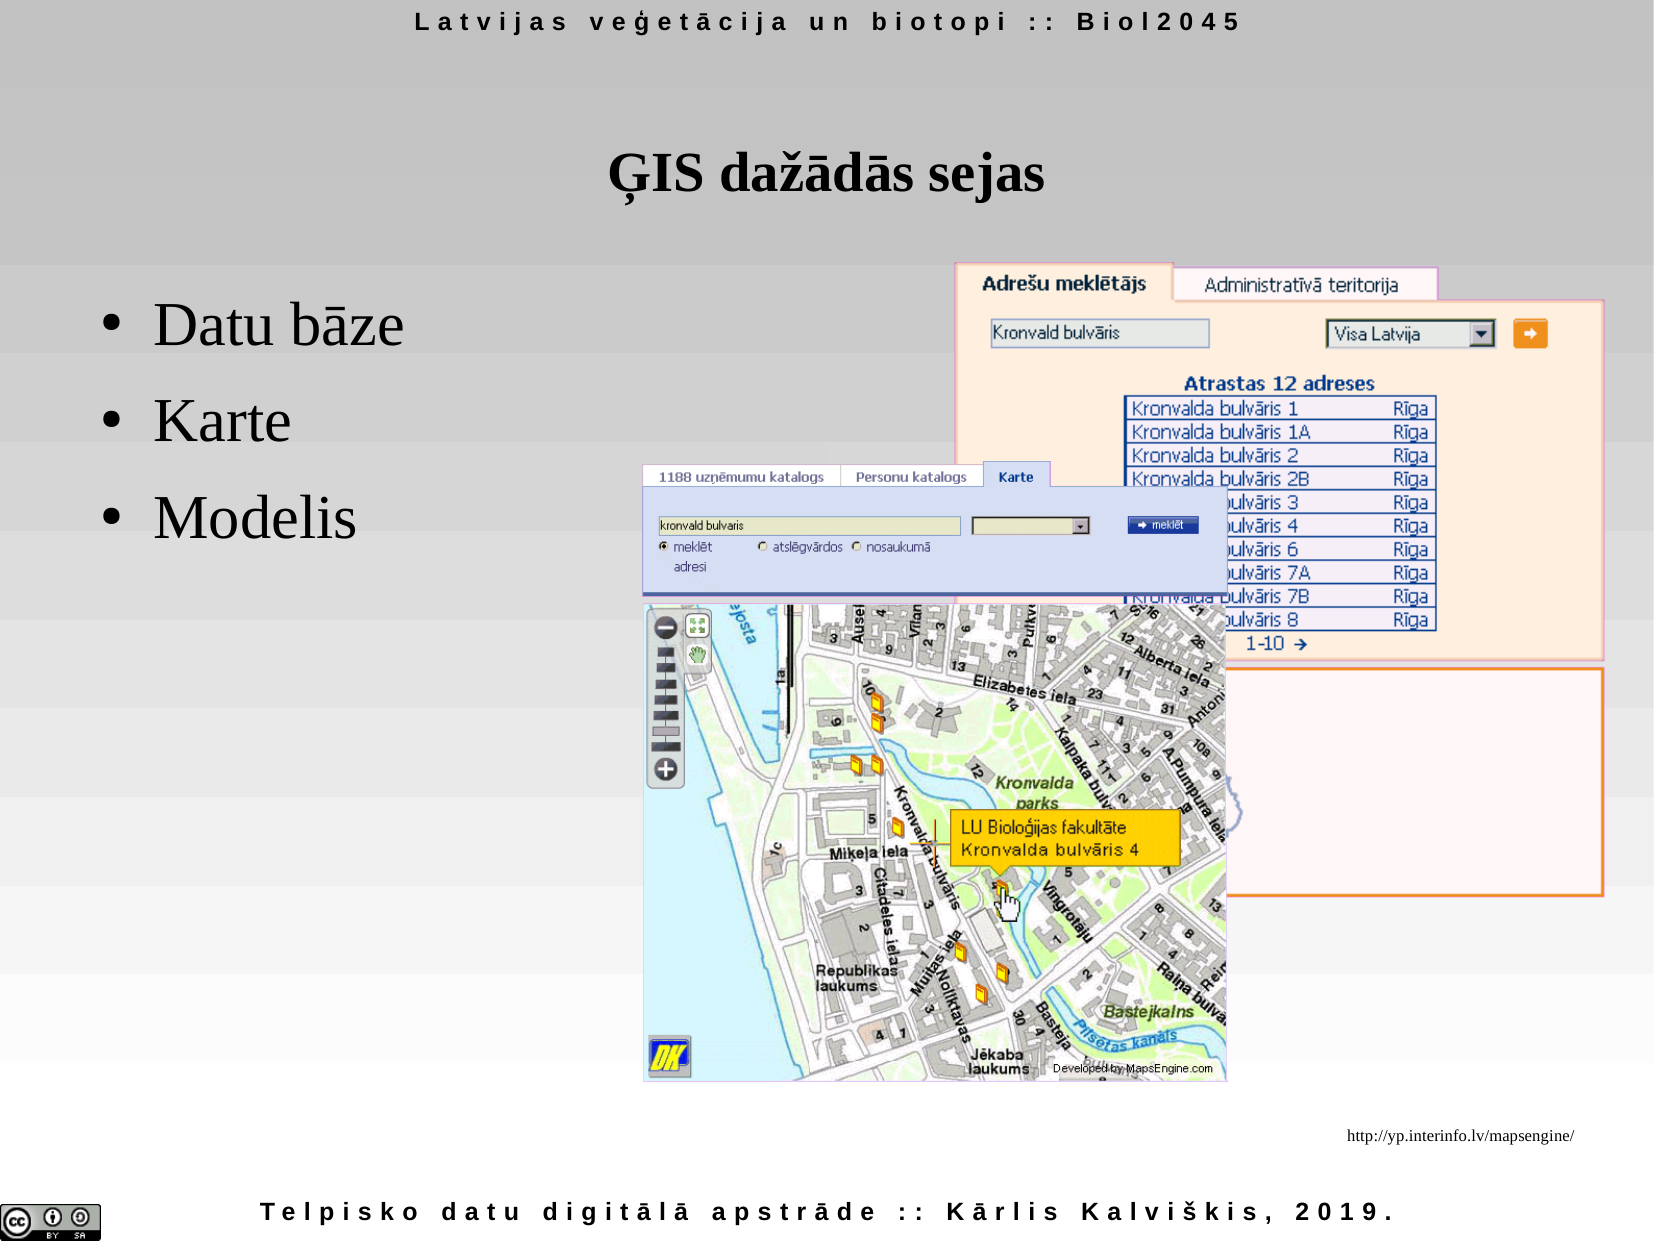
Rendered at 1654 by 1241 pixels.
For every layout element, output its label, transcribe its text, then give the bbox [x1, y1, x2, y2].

picture [0, 0, 1654, 1241]
list Datu bāze Karte Modelis [82, 289, 1571, 1113]
title ĢIS dažādās sejas [29, 49, 1625, 296]
text_box http://yp.interinfo.lv/mapsengine/ [1347, 1125, 1576, 1145]
